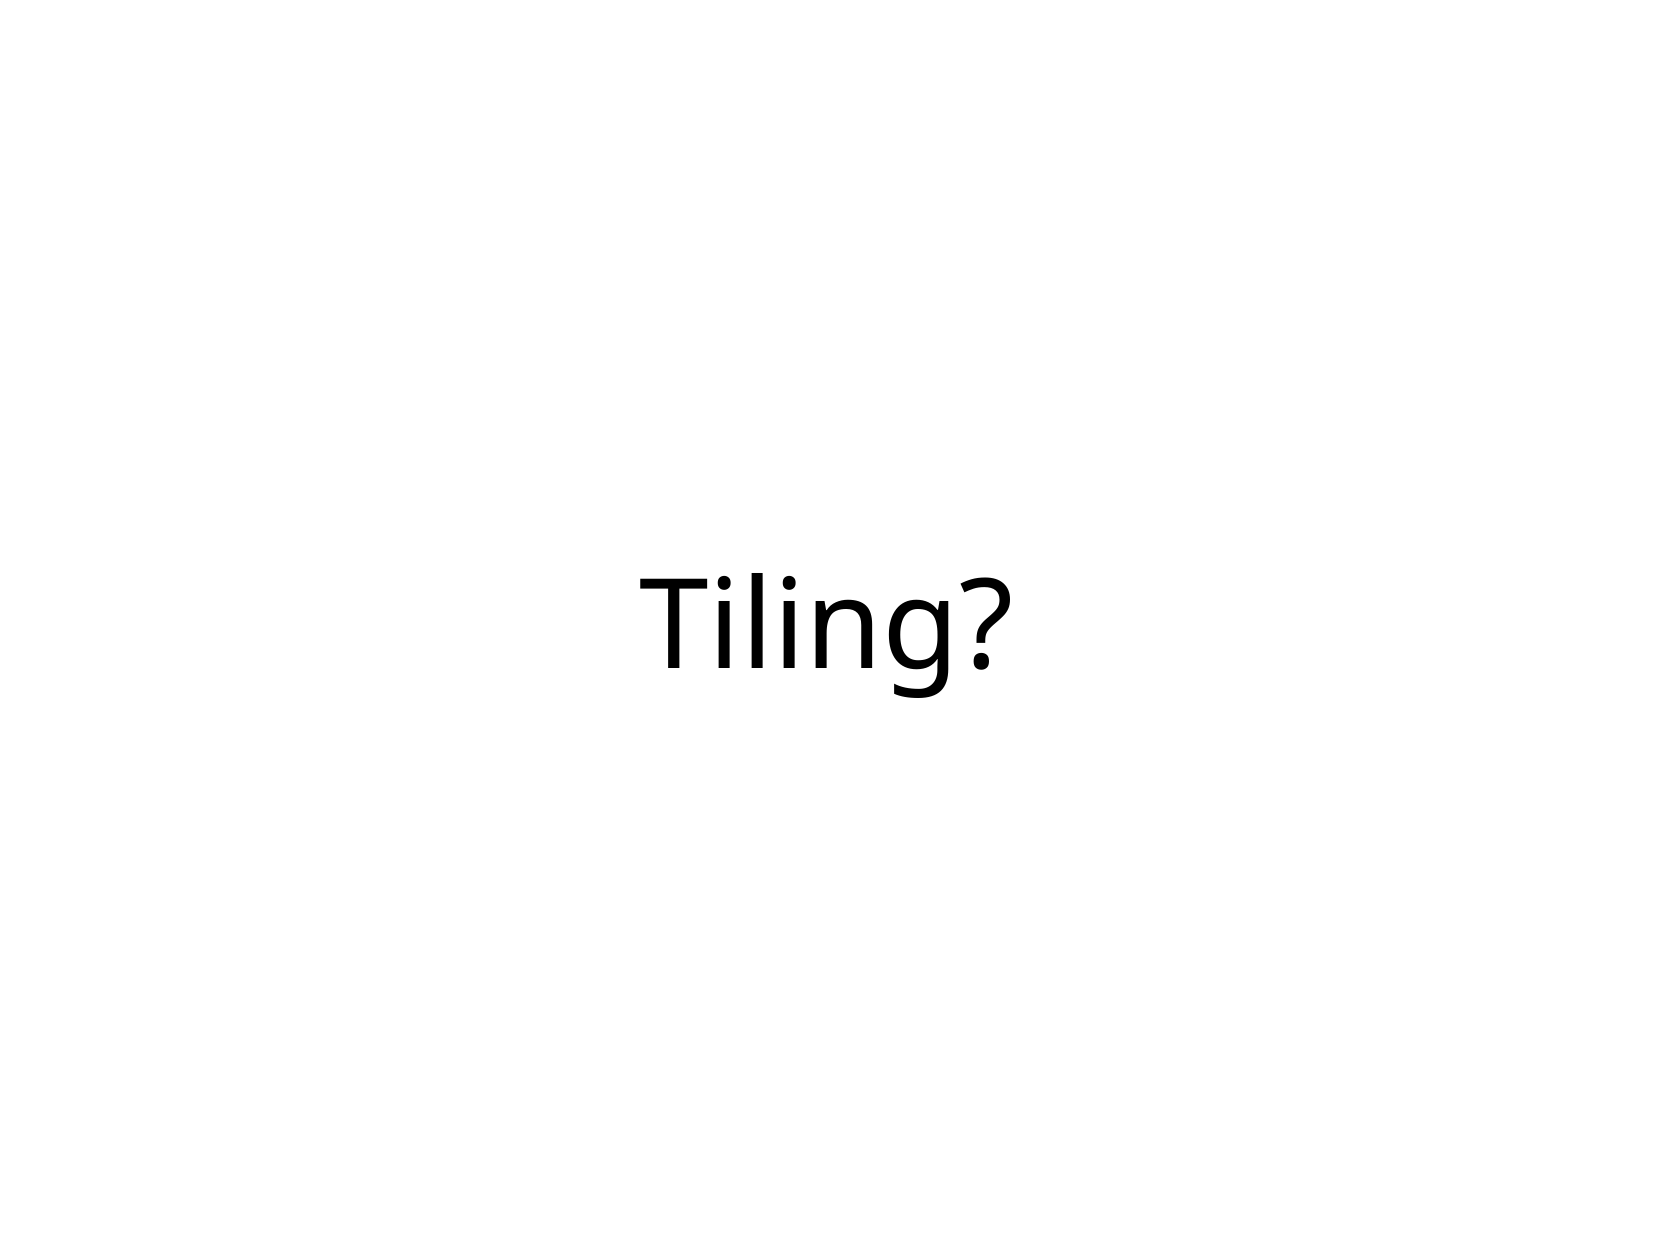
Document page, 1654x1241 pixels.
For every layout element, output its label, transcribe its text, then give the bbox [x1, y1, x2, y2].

text_box Tiling? [0, 0, 1654, 1241]
